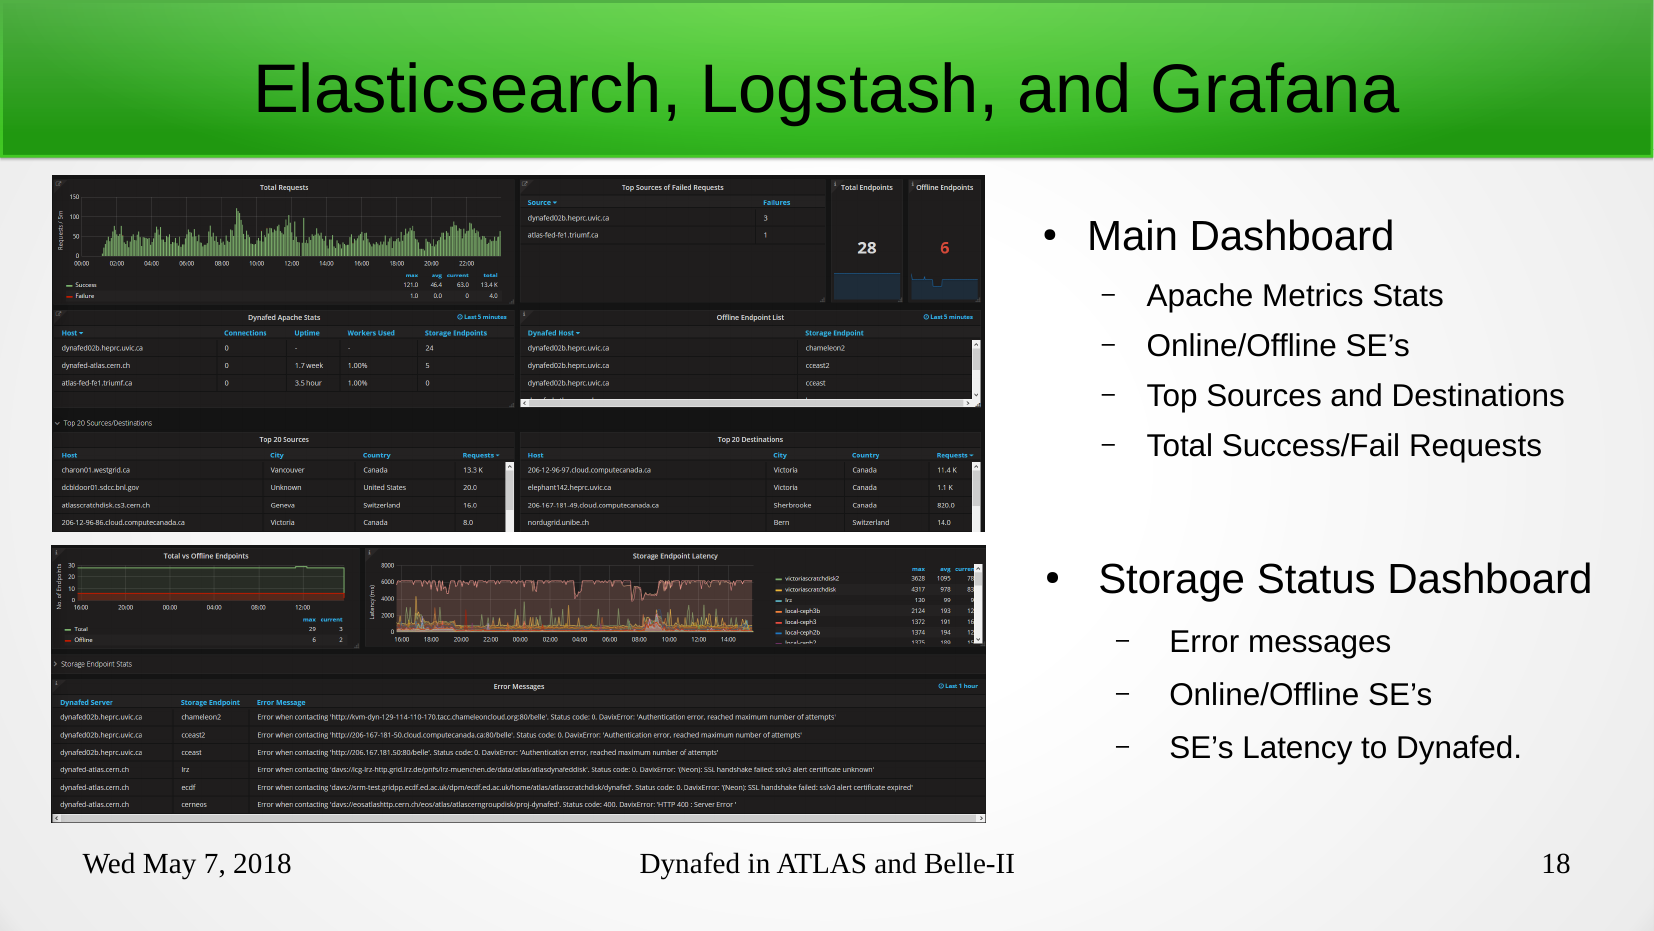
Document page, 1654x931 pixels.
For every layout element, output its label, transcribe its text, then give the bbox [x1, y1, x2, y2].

picture [52, 175, 985, 532]
picture [51, 545, 986, 823]
title Elasticsearch, Logstash, and Grafana [82, 35, 1571, 142]
list Main Dashboard Apache Metrics Stats Online/Offline SE’s Top Sources and Destinations Total Success/Fail Requests [1027, 212, 1571, 473]
list Storage Status Dashboard Error messages Online/Offline SE’s SE’s Latency to Dynafed. [1027, 555, 1595, 815]
